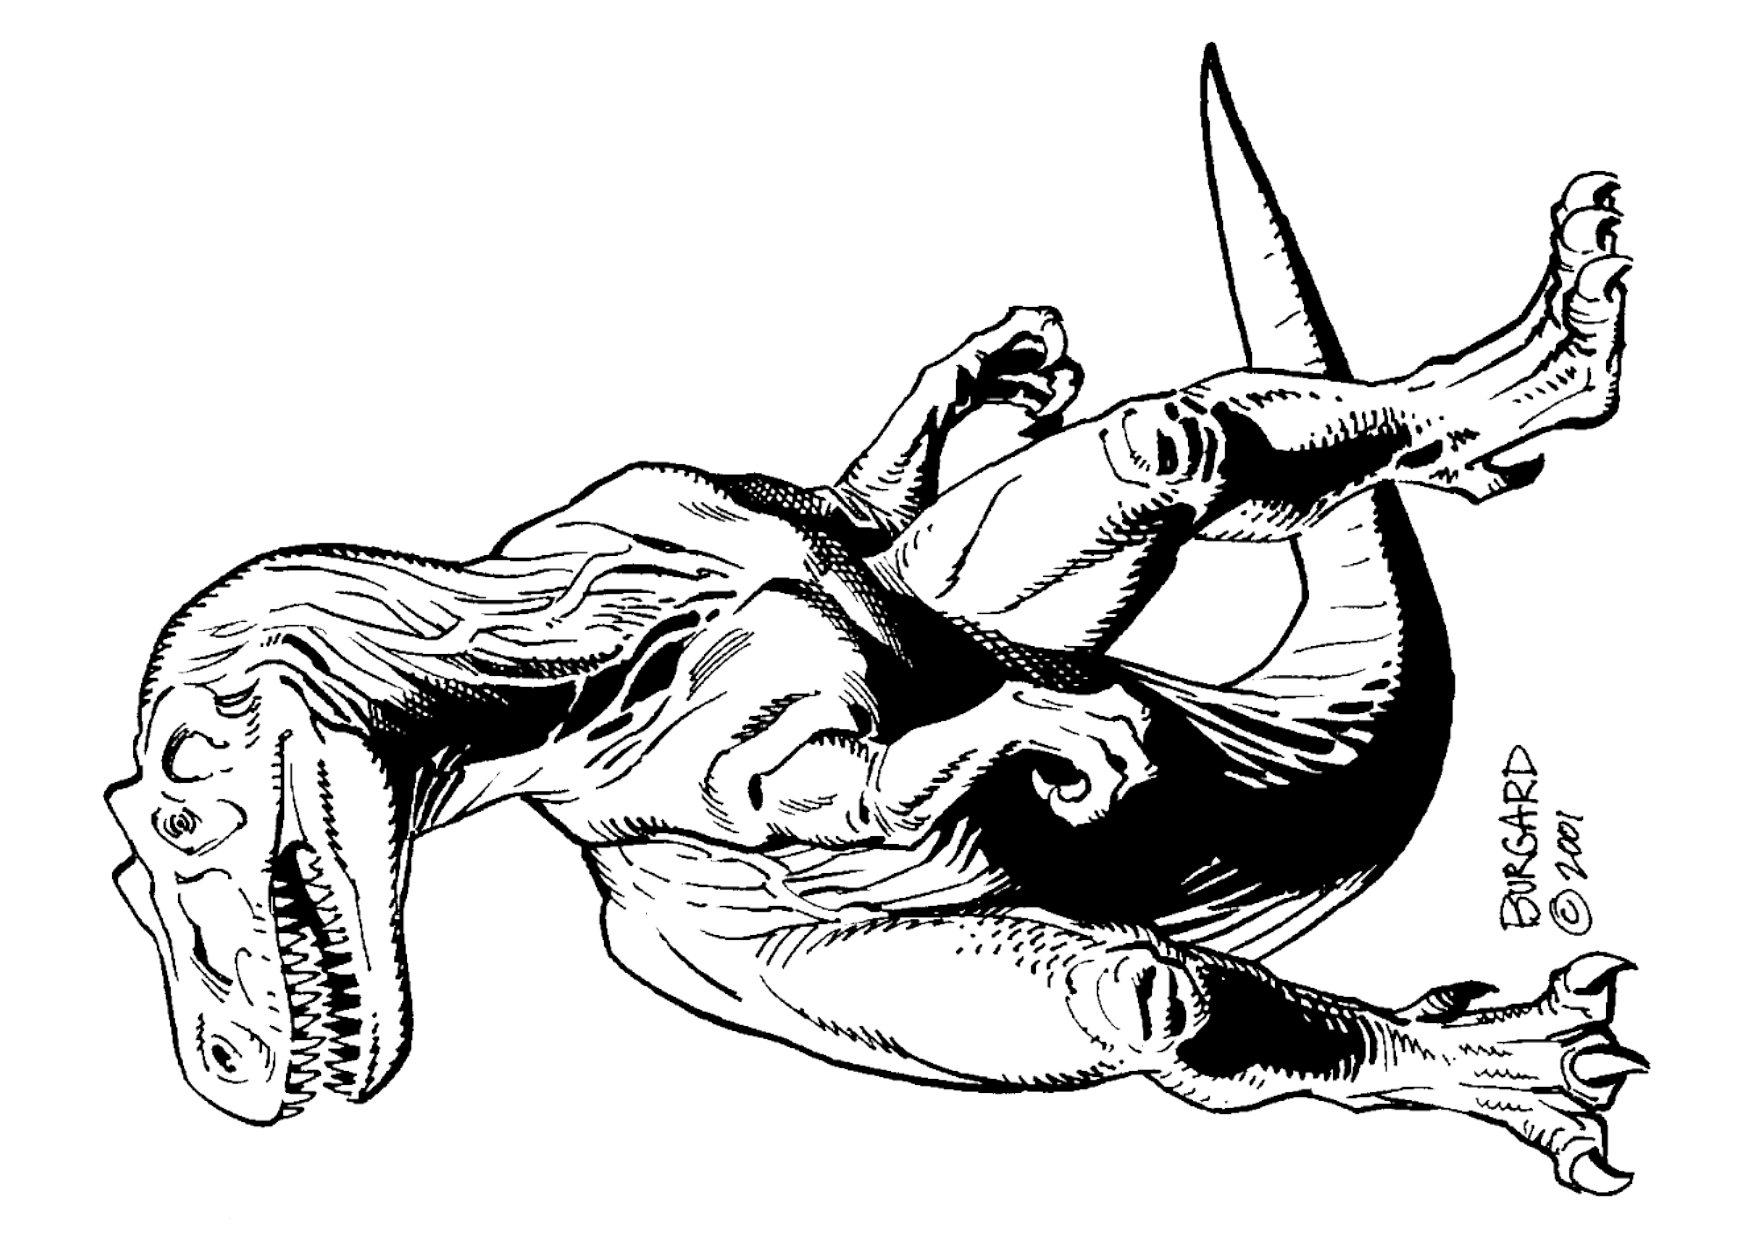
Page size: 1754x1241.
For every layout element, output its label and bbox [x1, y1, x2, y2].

picture [79, 14, 1675, 1226]
